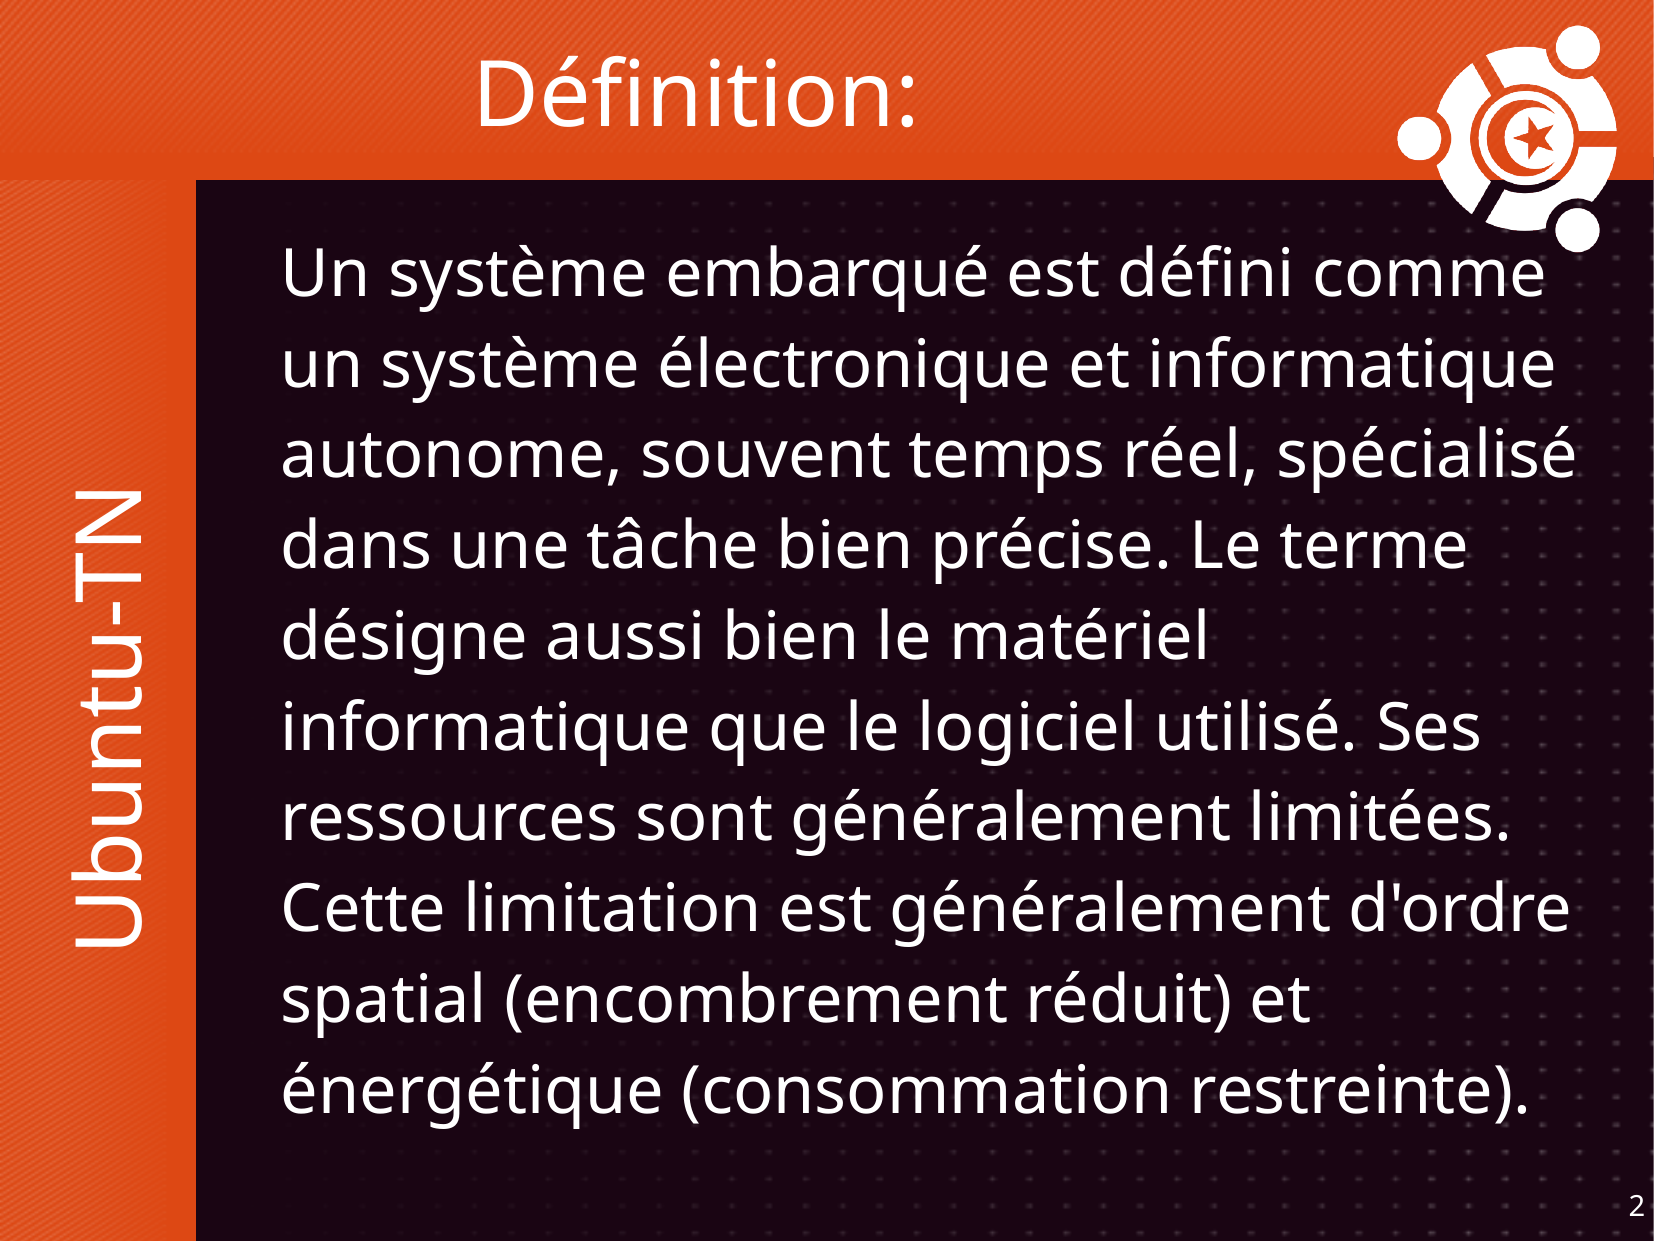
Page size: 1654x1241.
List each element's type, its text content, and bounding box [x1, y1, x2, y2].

list Un système embarqué est défini comme un système électronique et informatique autonome, souvent temps réel, spécialisé dans une tâche bien précise. Le terme désigne aussi bien le matériel informatique que le logiciel utilisé. Ses ressources sont généralement limitées. Cette limitation est généralement d'ordre spatial (encombrement réduit) et énergétique (consommation restreinte). [210, 225, 1639, 1186]
title Définition: [0, 2, 1394, 181]
title Ubuntu-TN [17, 210, 196, 1229]
picture [0, 0, 1654, 1241]
